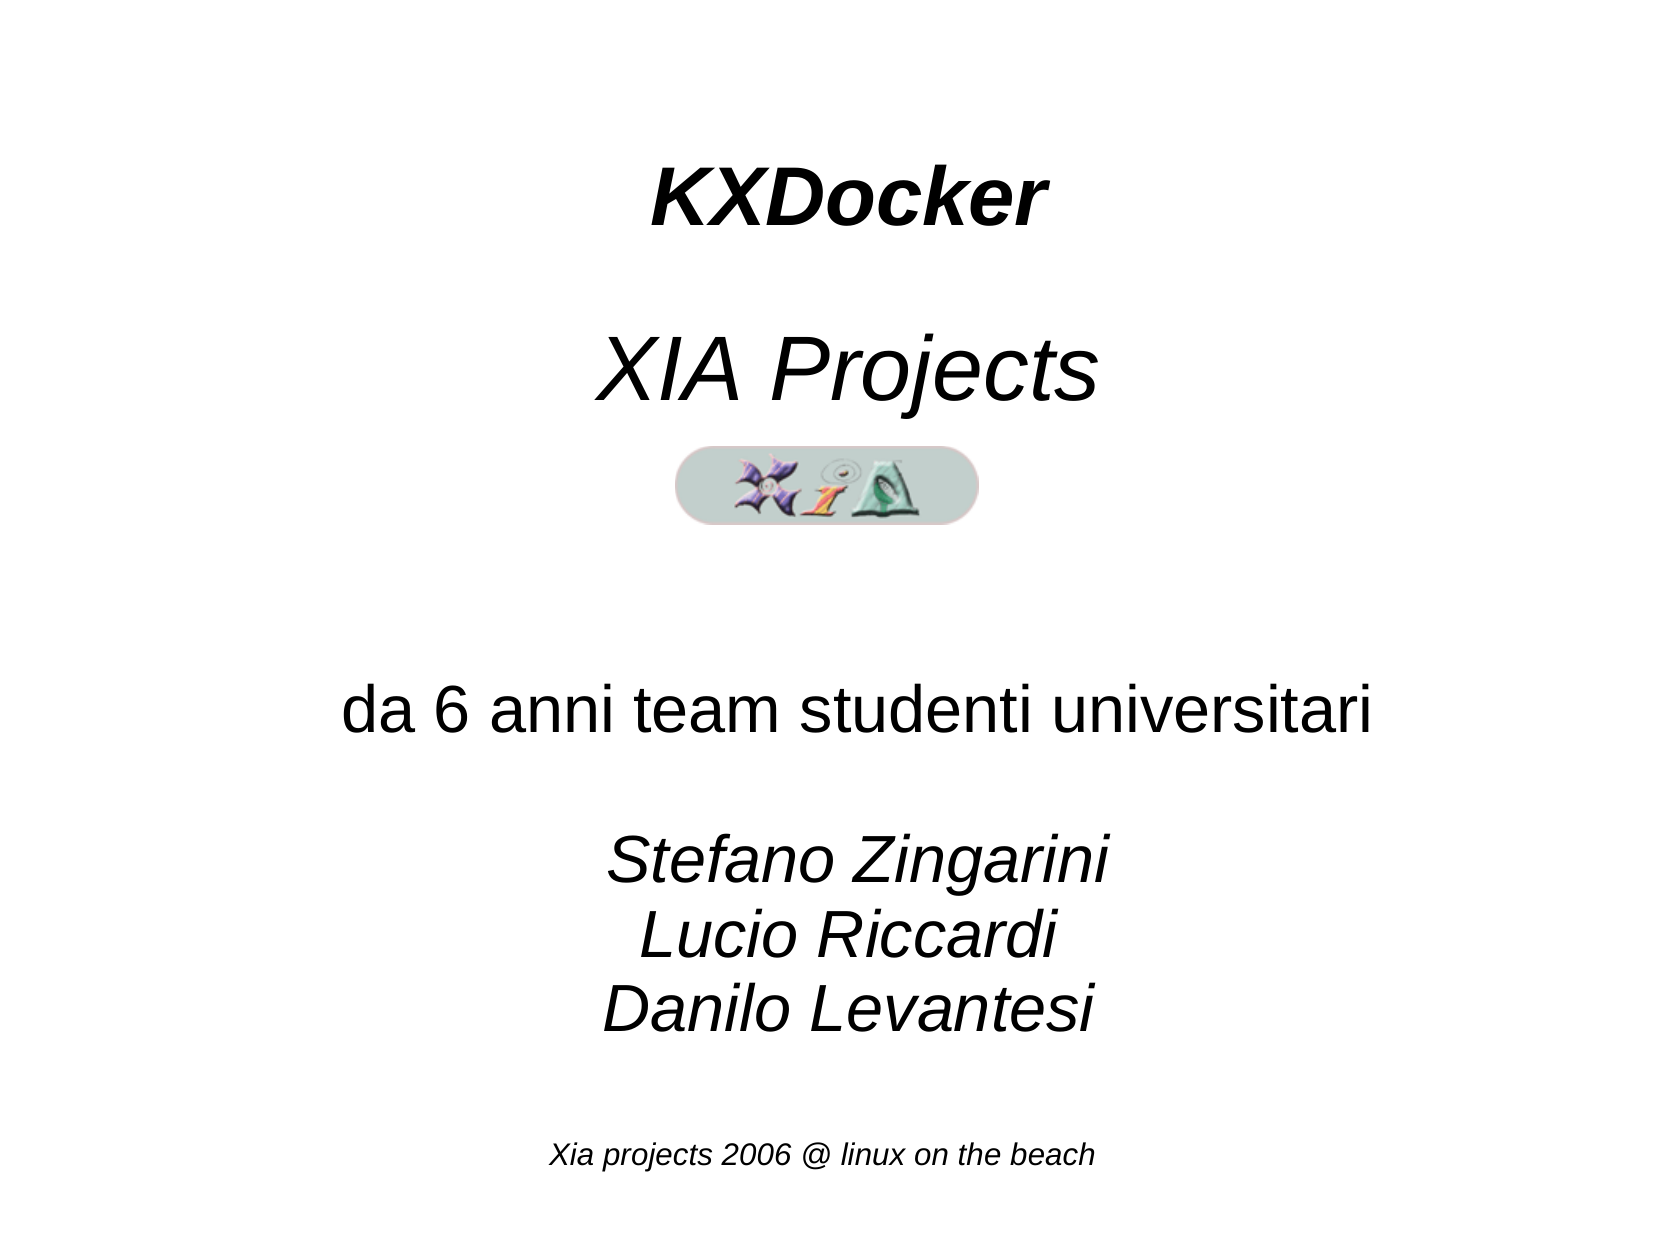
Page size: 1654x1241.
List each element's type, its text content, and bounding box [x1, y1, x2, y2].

subtitle KXDocker XIA Projects da 6 anni team studenti universitari Stefano Zingarini Lucio Riccardi Danilo Levantesi [86, 150, 1576, 1047]
text_box Xia projects 2006 @ linux on the beach [75, 1125, 1571, 1184]
picture [675, 446, 979, 526]
